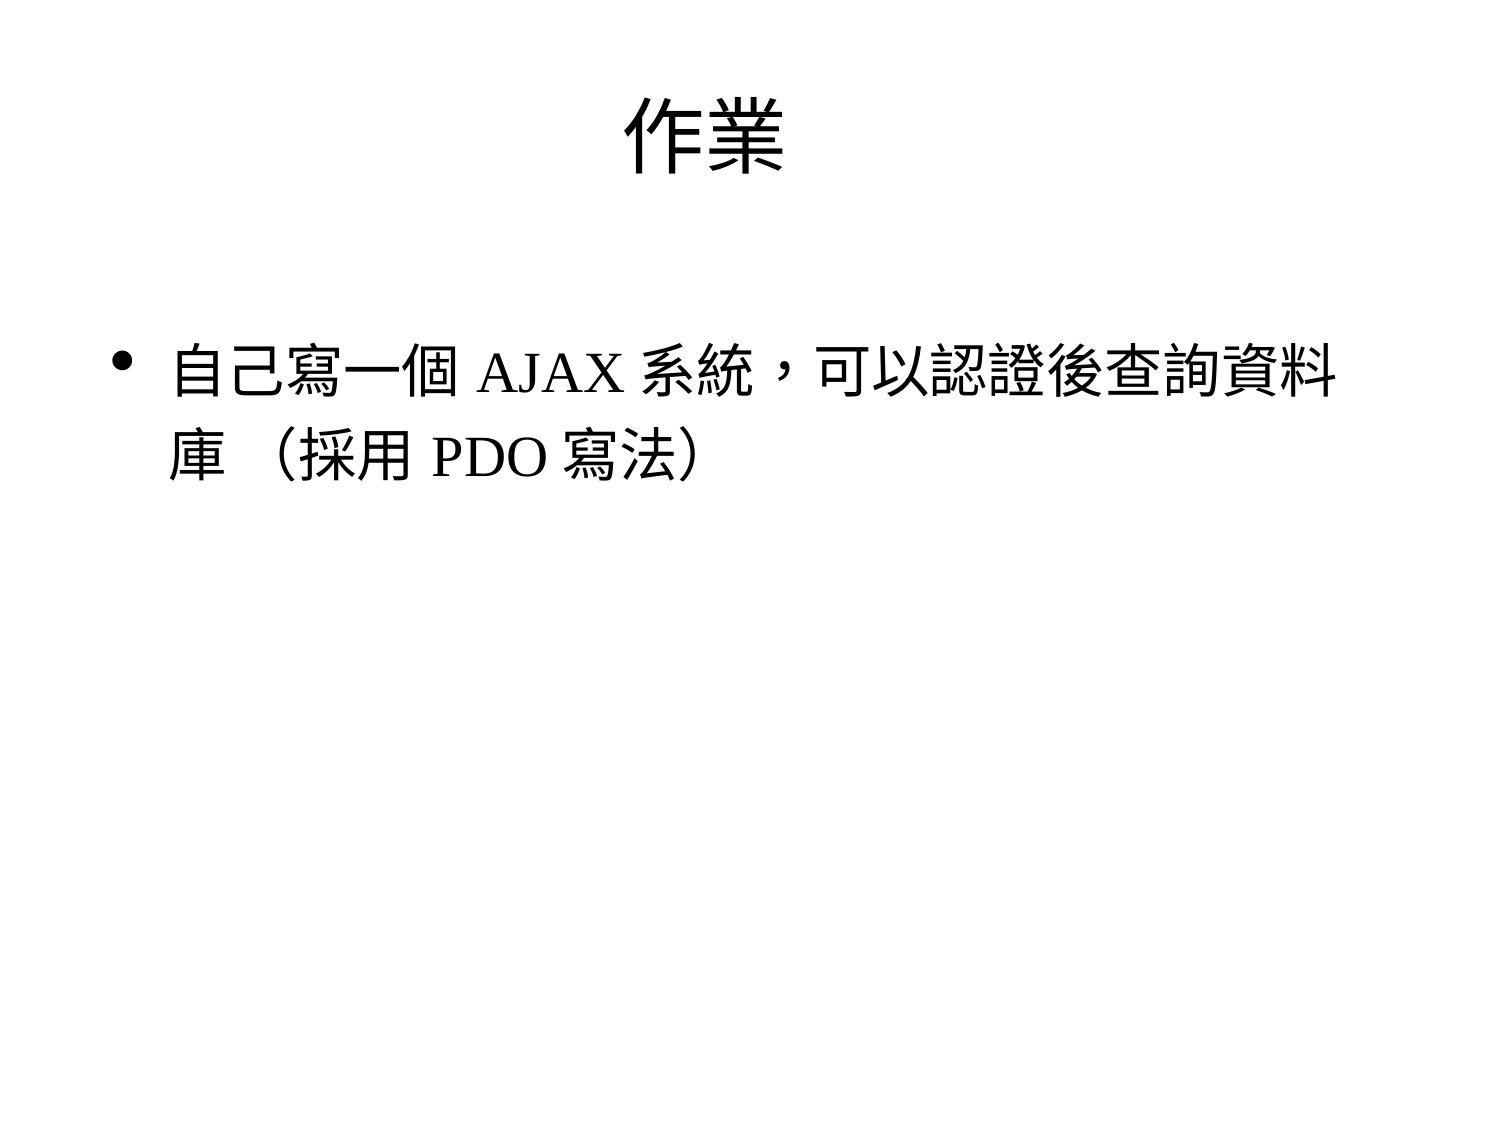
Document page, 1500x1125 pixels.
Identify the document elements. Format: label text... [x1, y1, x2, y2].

title 作業 [66, 37, 1342, 225]
list 自己寫一個AJAX系統，可以認證後查詢資料庫 （採用PDO寫法） [112, 324, 1388, 978]
